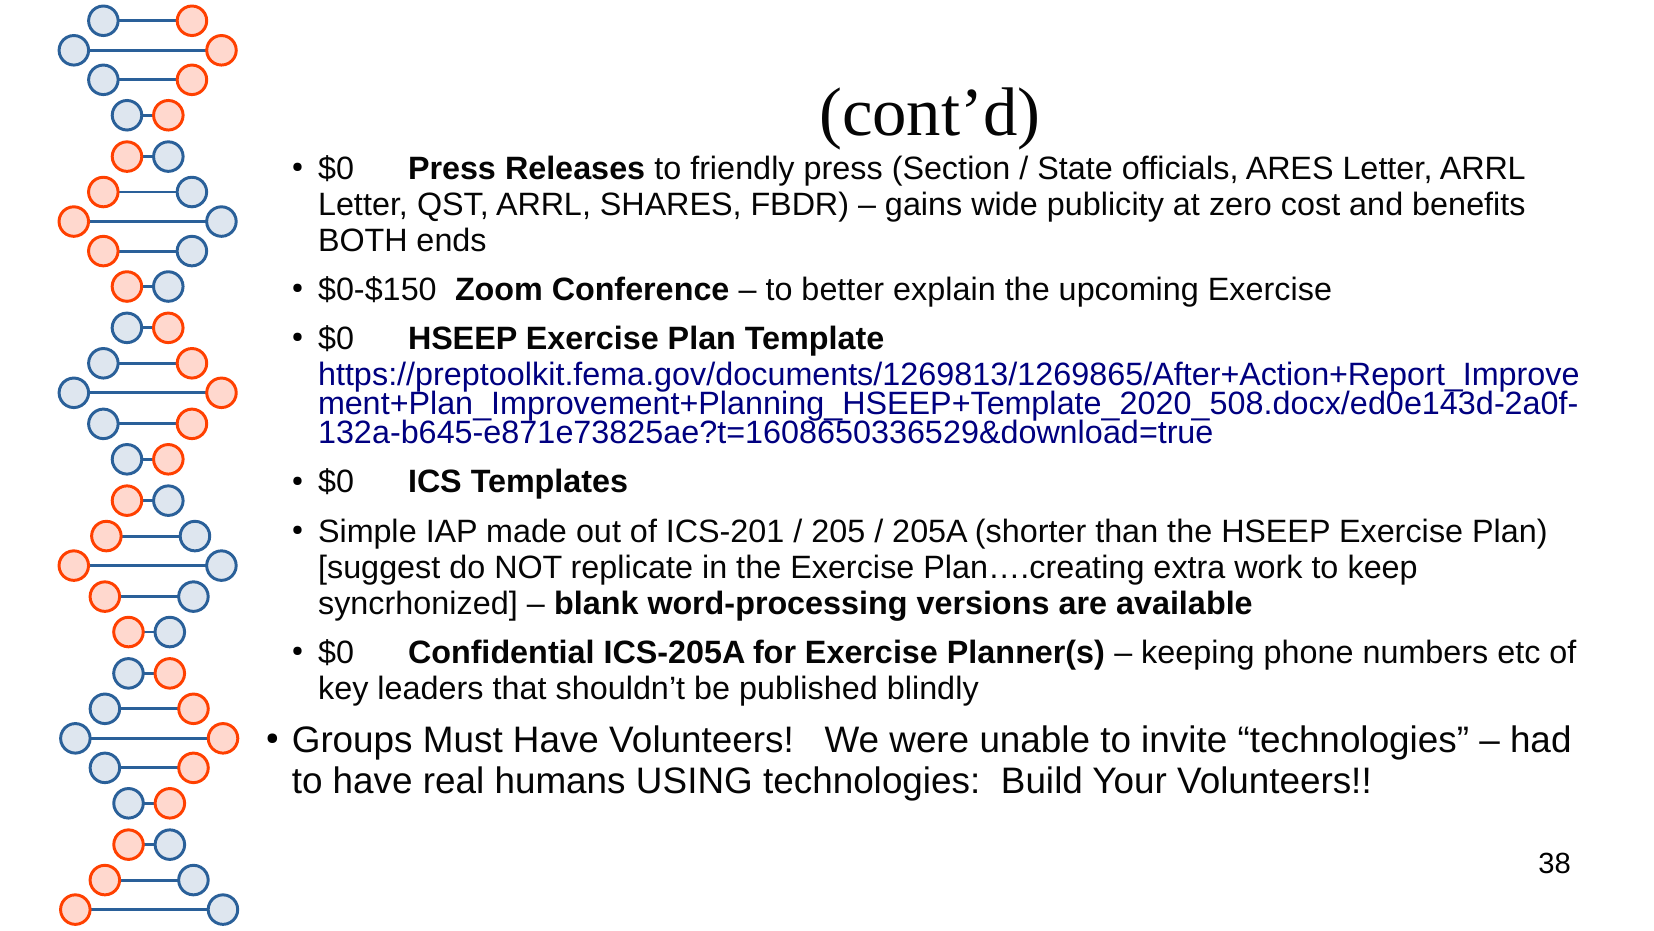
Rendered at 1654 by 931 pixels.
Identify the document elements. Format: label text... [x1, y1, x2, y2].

title (cont’d) [265, 35, 1595, 150]
list $0 Press Releases to friendly press (Section / State officials, ARES Letter, ARRL Letter, QST, ARRL, SHARES, FBDR) – gains wide publicity at zero cost and benefits BOTH ends $0-$150 Zoom Conference – to better explain the upcoming Exercise $0 HSEEP Exercise Plan Template https://preptoolkit.fema.gov/documents/1269813/1269865/After+Action+Report_Improvement+Plan_Improvement+Planning_HSEEP+Template_2020_508.docx/ed0e143d-2a0f-132a-b645-e871e73825ae?t=1608650336529&download=true $0 ICS Templates Simple IAP made out of ICS-201 / 205 / 205A (shorter than the HSEEP Exercise Plan) [suggest do NOT replicate in the Exercise Plan….creating extra work to keep syncrhonized] – blank word-processing versions are available $0 Confidential ICS-205A for Exercise Planner(s) – keeping phone numbers etc of key leaders that shouldn’t be published blindly Groups Must Have Volunteers! We were unable to invite “technologies” – had to have real humans USING technologies: Build Your Volunteers!! [265, 150, 1595, 751]
